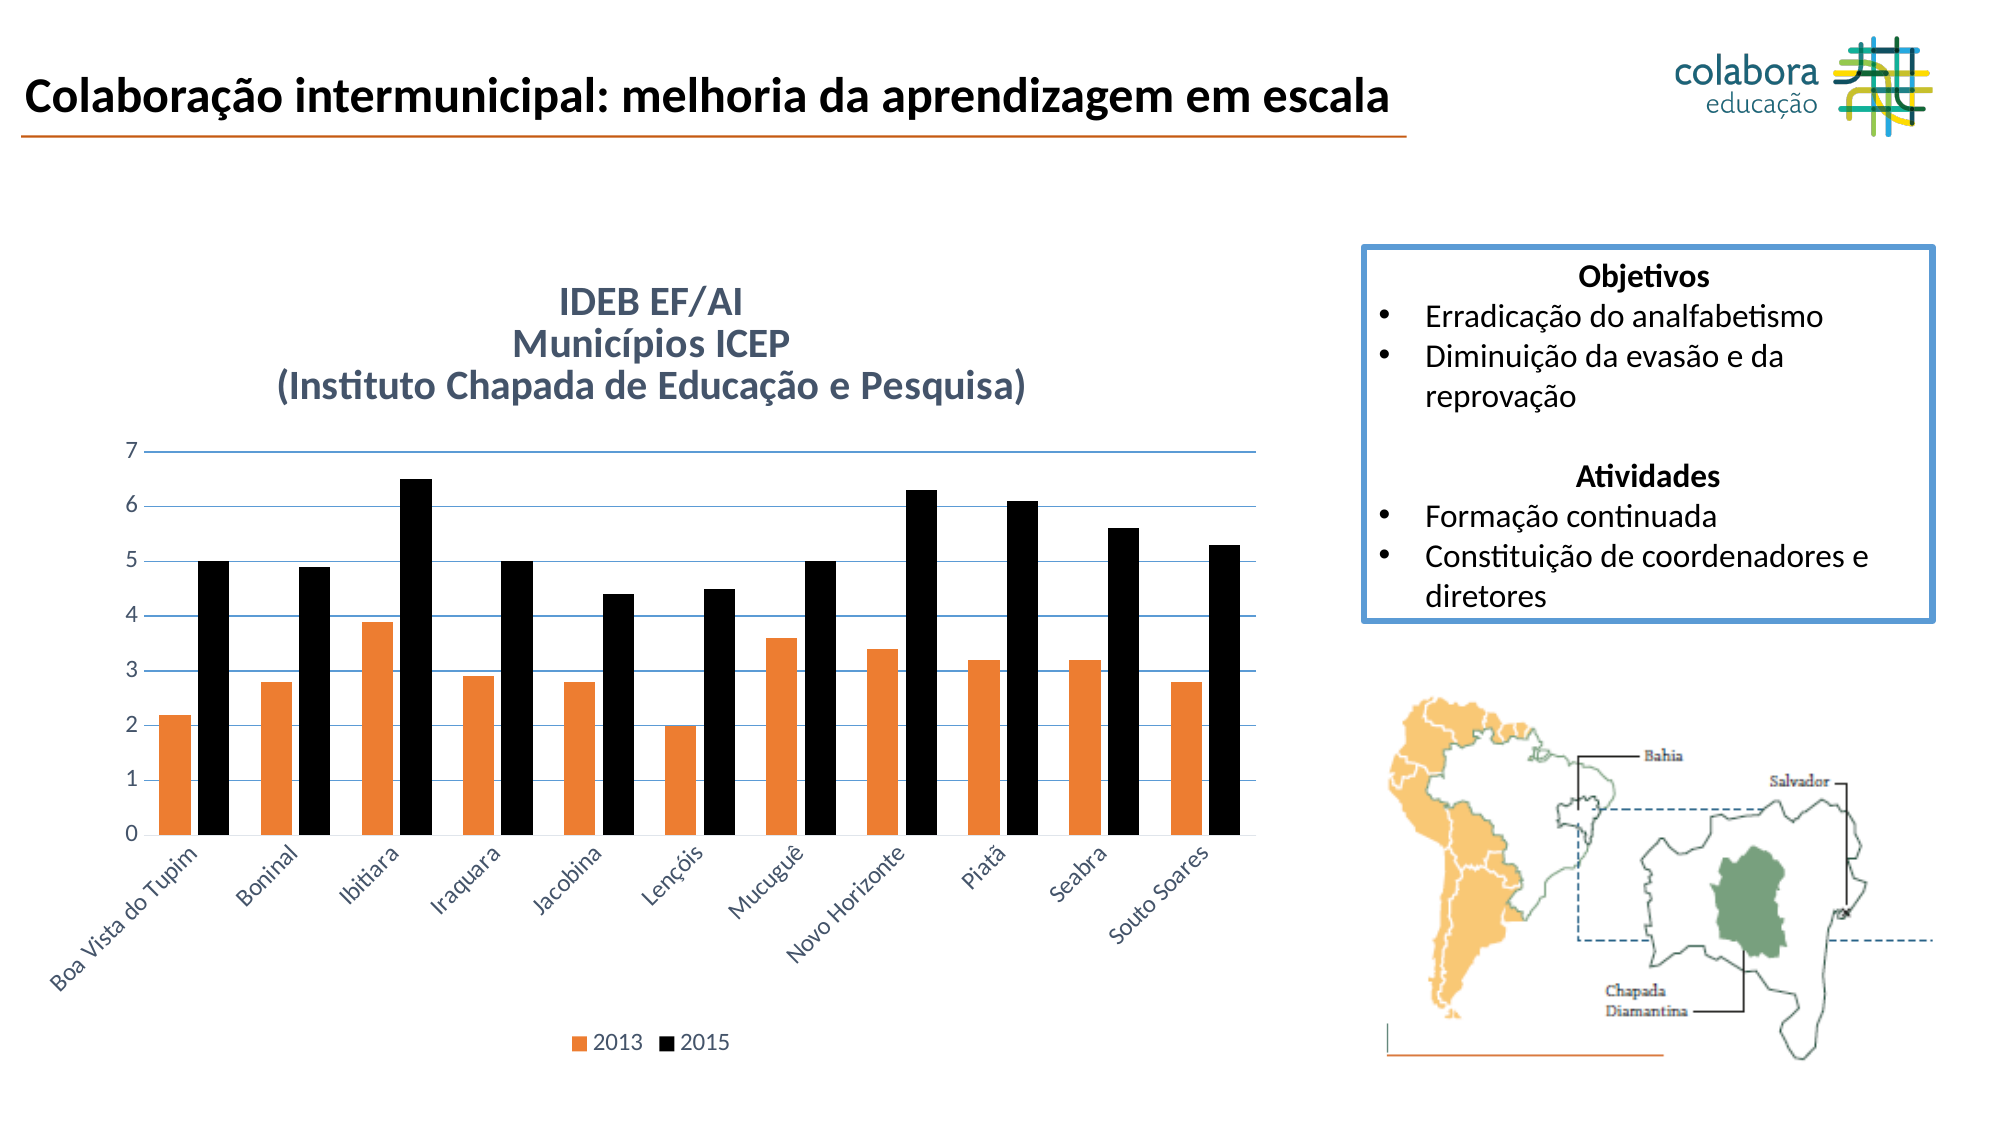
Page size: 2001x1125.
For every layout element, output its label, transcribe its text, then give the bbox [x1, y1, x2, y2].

picture [1386, 694, 1933, 1063]
text_box Colaboração intermunicipal: melhoria da aprendizagem em escala [21, 57, 1407, 127]
text_box Objetivos Erradicação do analfabetismo Diminuição da evasão e da reprovação Atividades Formação continuada Constituição de coordenadores e diretores [1363, 247, 1933, 622]
chart [21, 247, 1282, 1063]
picture [1675, 36, 1933, 137]
